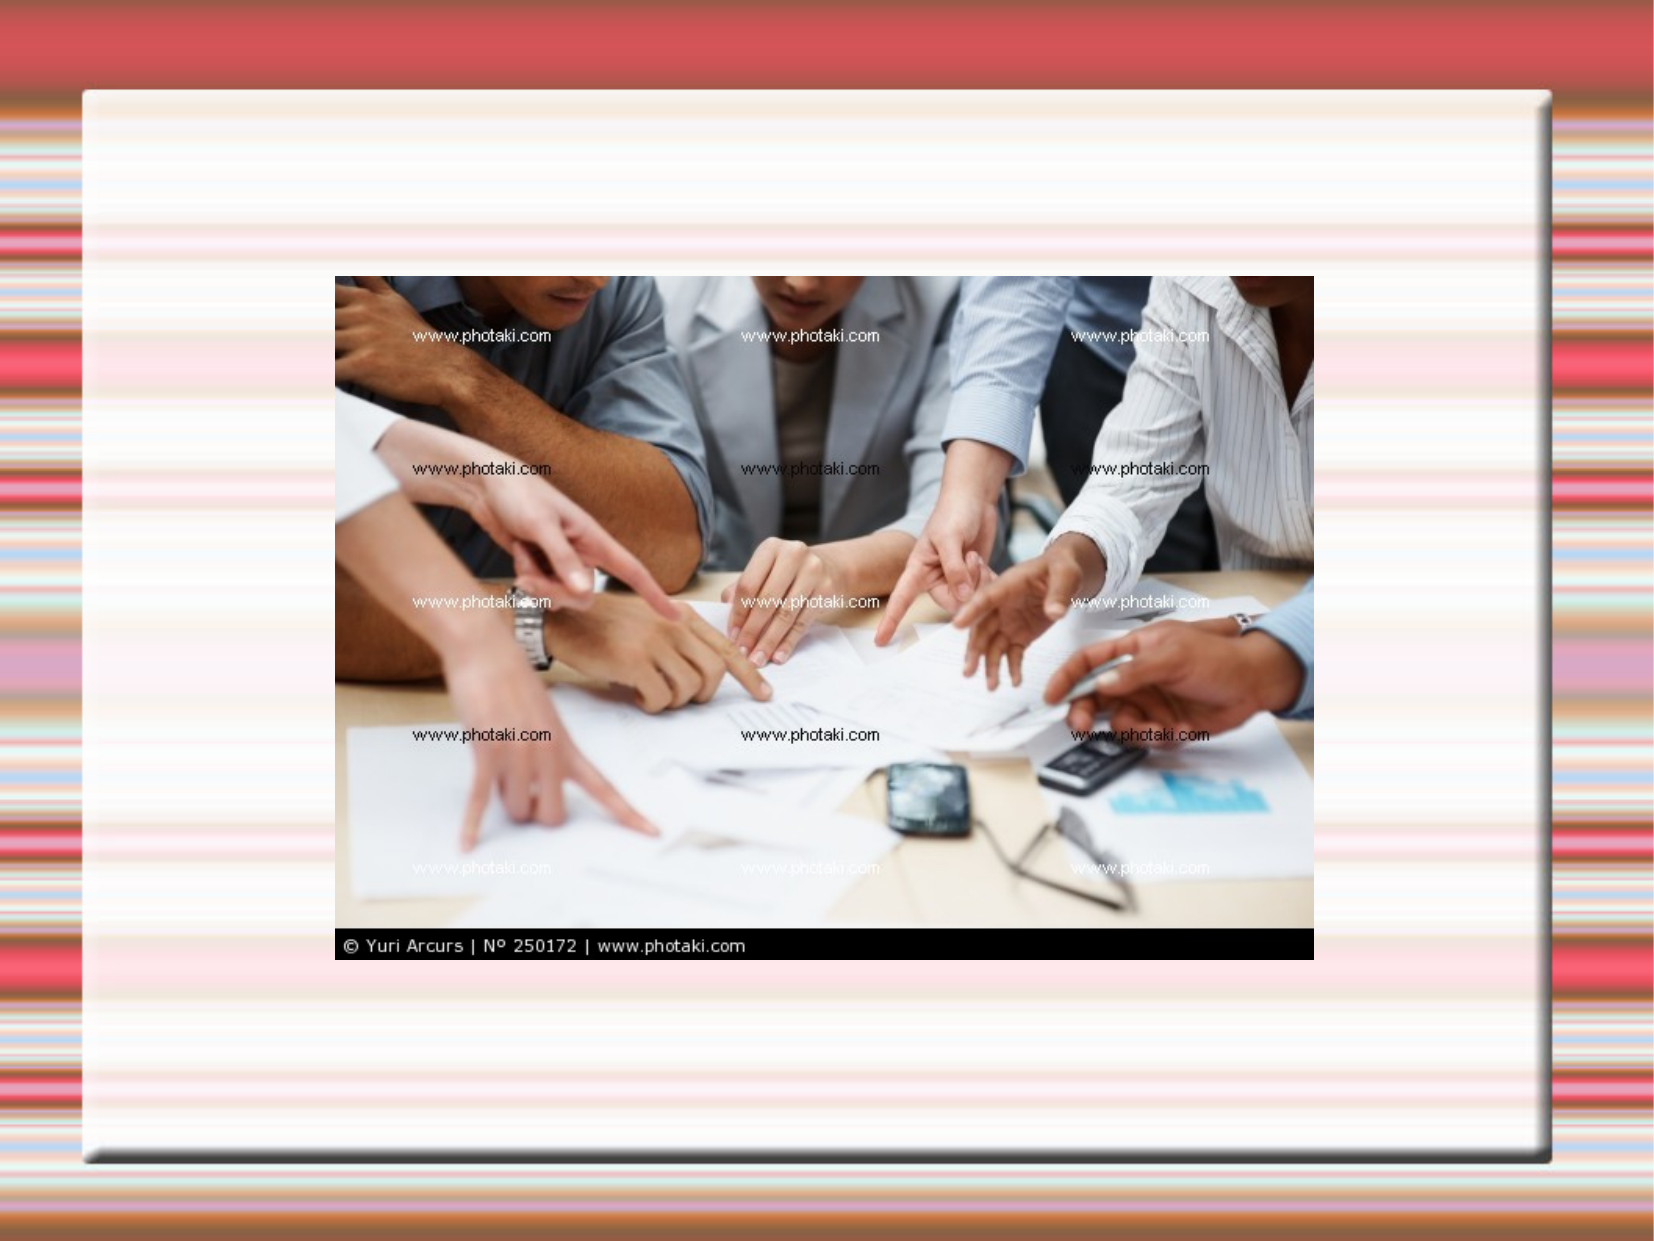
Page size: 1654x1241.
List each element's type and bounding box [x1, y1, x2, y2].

picture [335, 276, 1314, 960]
